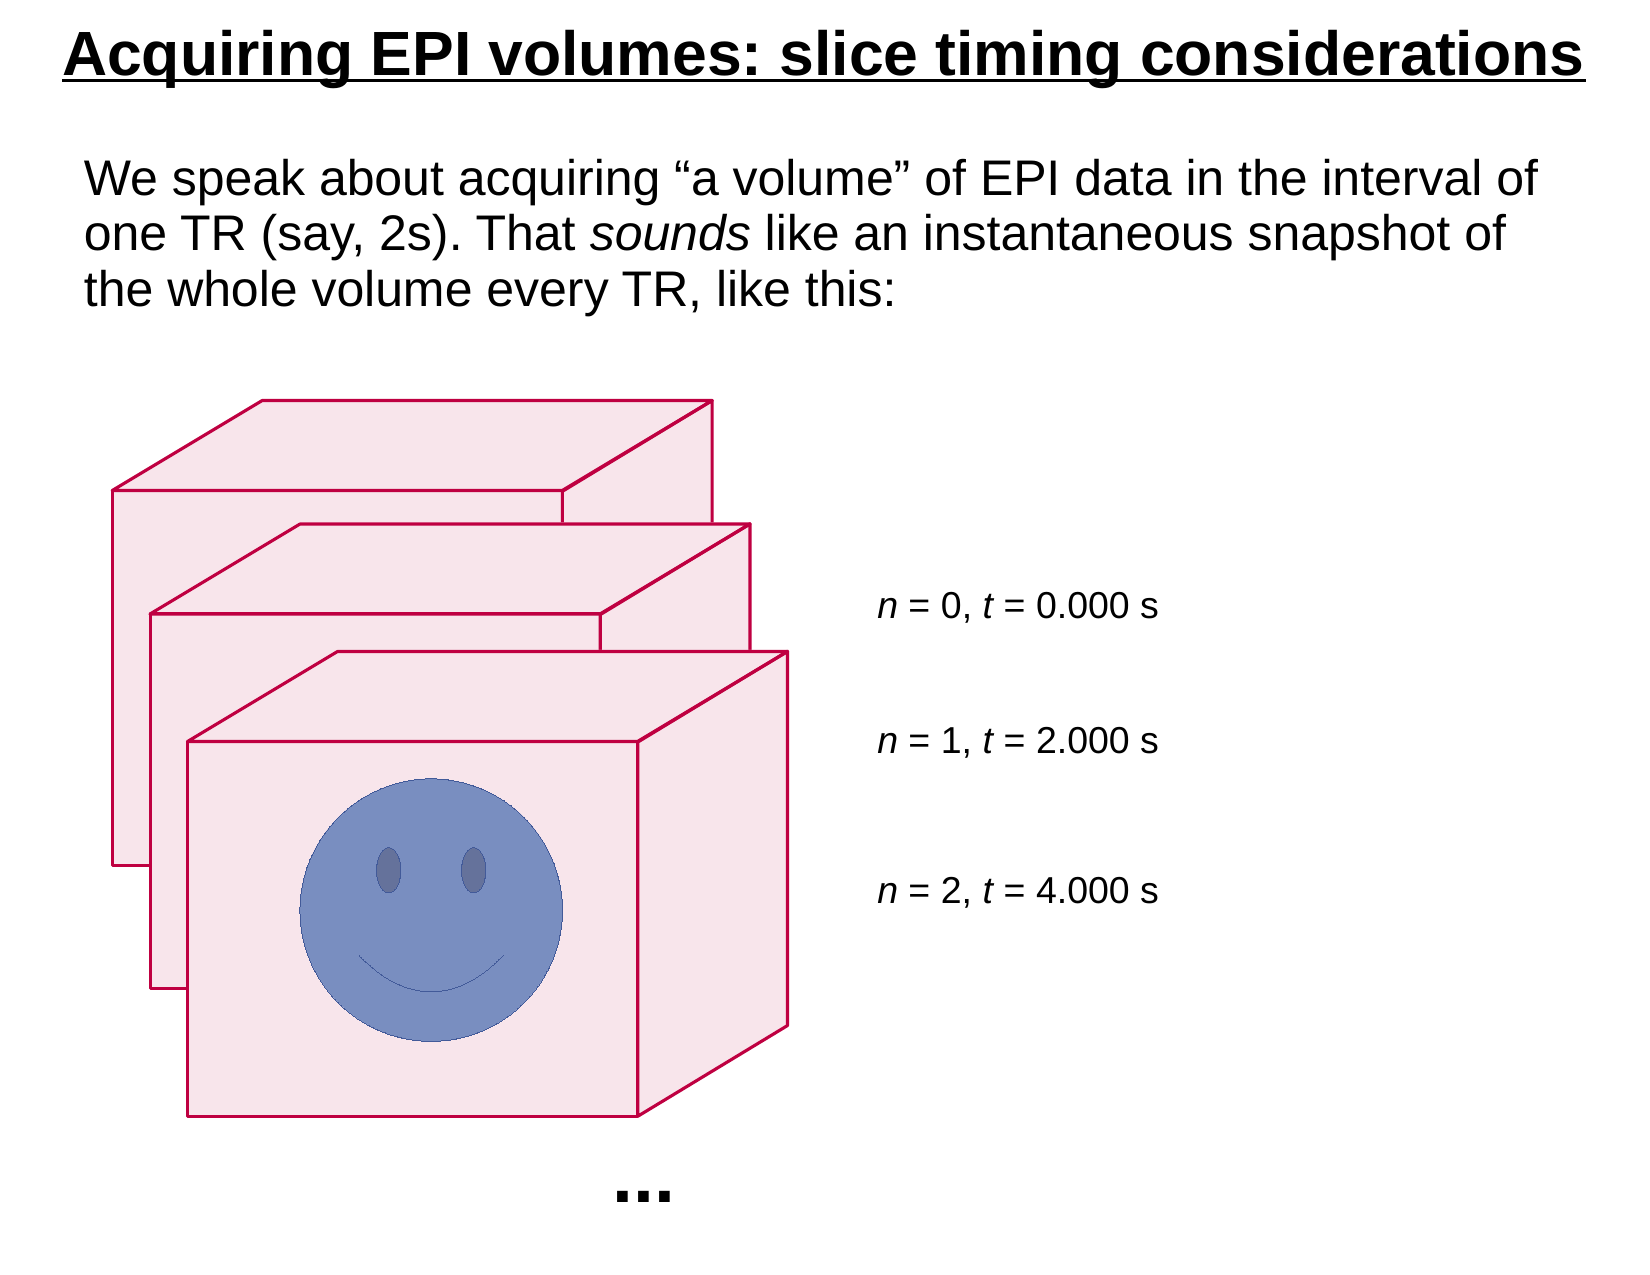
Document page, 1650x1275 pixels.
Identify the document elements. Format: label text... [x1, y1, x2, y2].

text_box [112, 400, 788, 1117]
text_box We speak about acquiring “a volume” of EPI data in the interval of one TR (say, 2s). That sounds like an instantaneous snapshot of the whole volume every TR, like this: [69, 142, 1570, 325]
text_box n = 2, t = 4.000 s [862, 862, 1210, 923]
text_box n = 1, t = 2.000 s [862, 712, 1210, 773]
text_box ... [597, 1126, 786, 1226]
text_box Acquiring EPI volumes: slice timing considerations [47, 11, 1601, 97]
text_box n = 0, t = 0.000 s [862, 577, 1210, 638]
